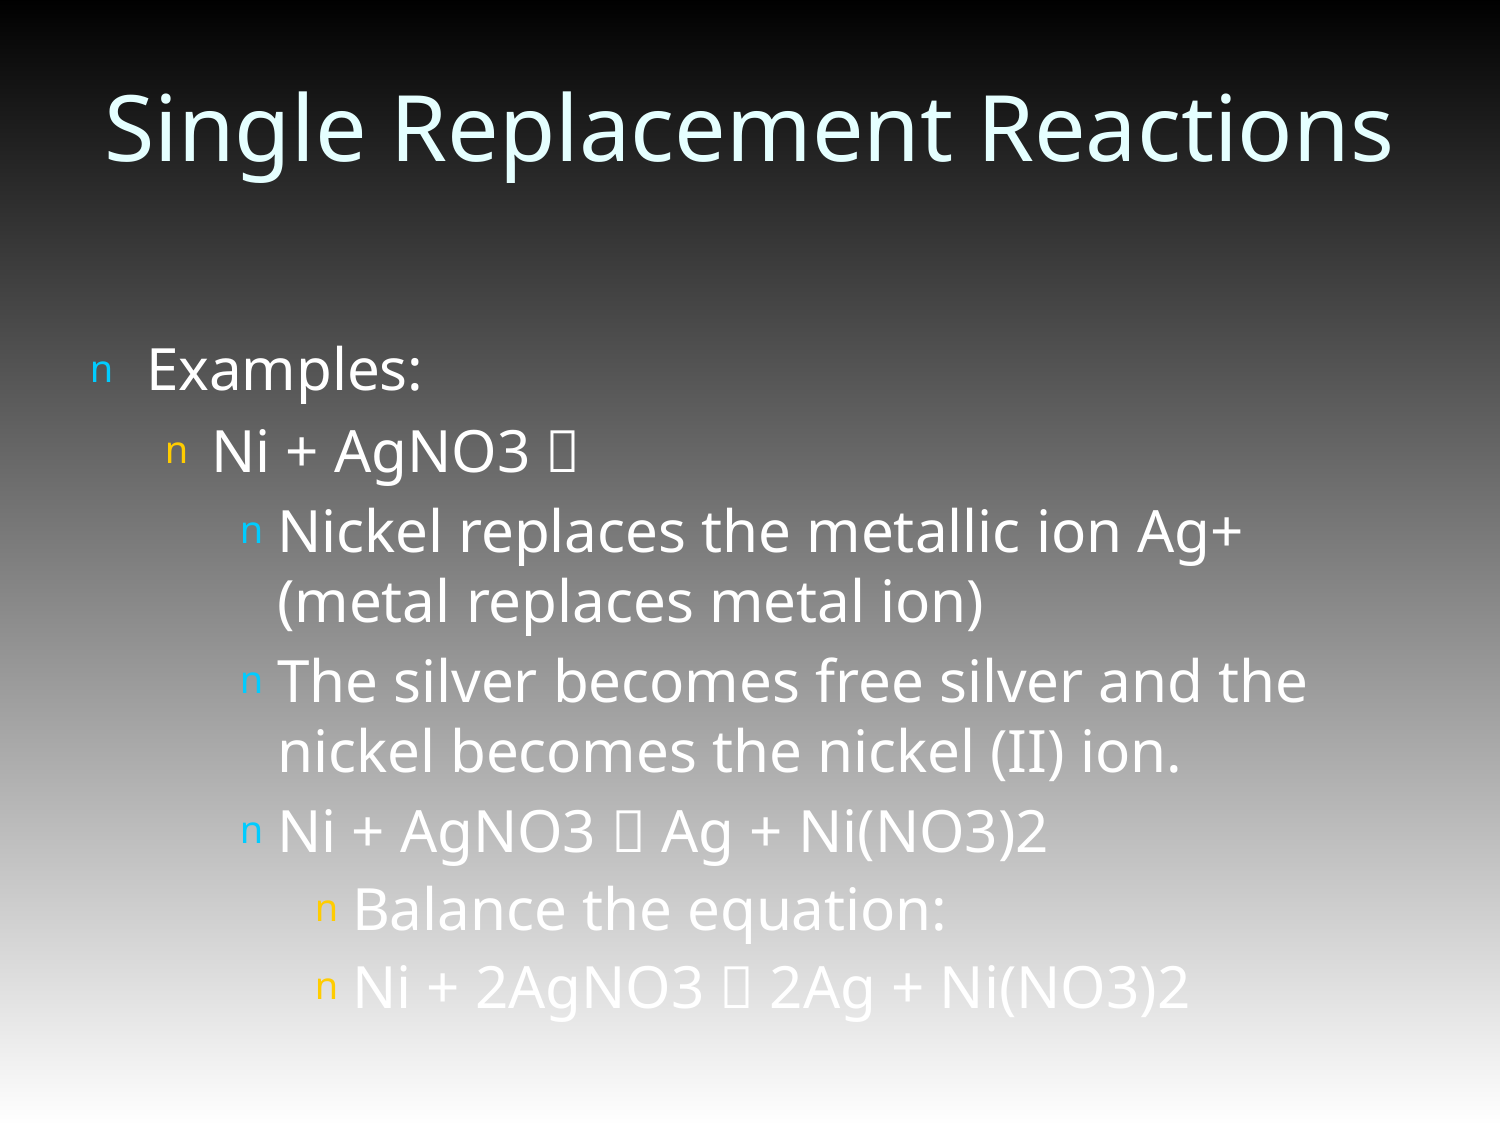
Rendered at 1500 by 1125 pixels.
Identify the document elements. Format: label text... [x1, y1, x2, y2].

title Single Replacement Reactions [75, 62, 1425, 288]
list Examples: Ni + AgNO3  Nickel replaces the metallic ion Ag+ (metal replaces metal ion) The silver becomes free silver and the nickel becomes the nickel (II) ion. Ni + AgNO3  Ag + Ni(NO3)2 Balance the equation: Ni + 2AgNO3  2Ag + Ni(NO3)2 [75, 324, 1425, 1000]
